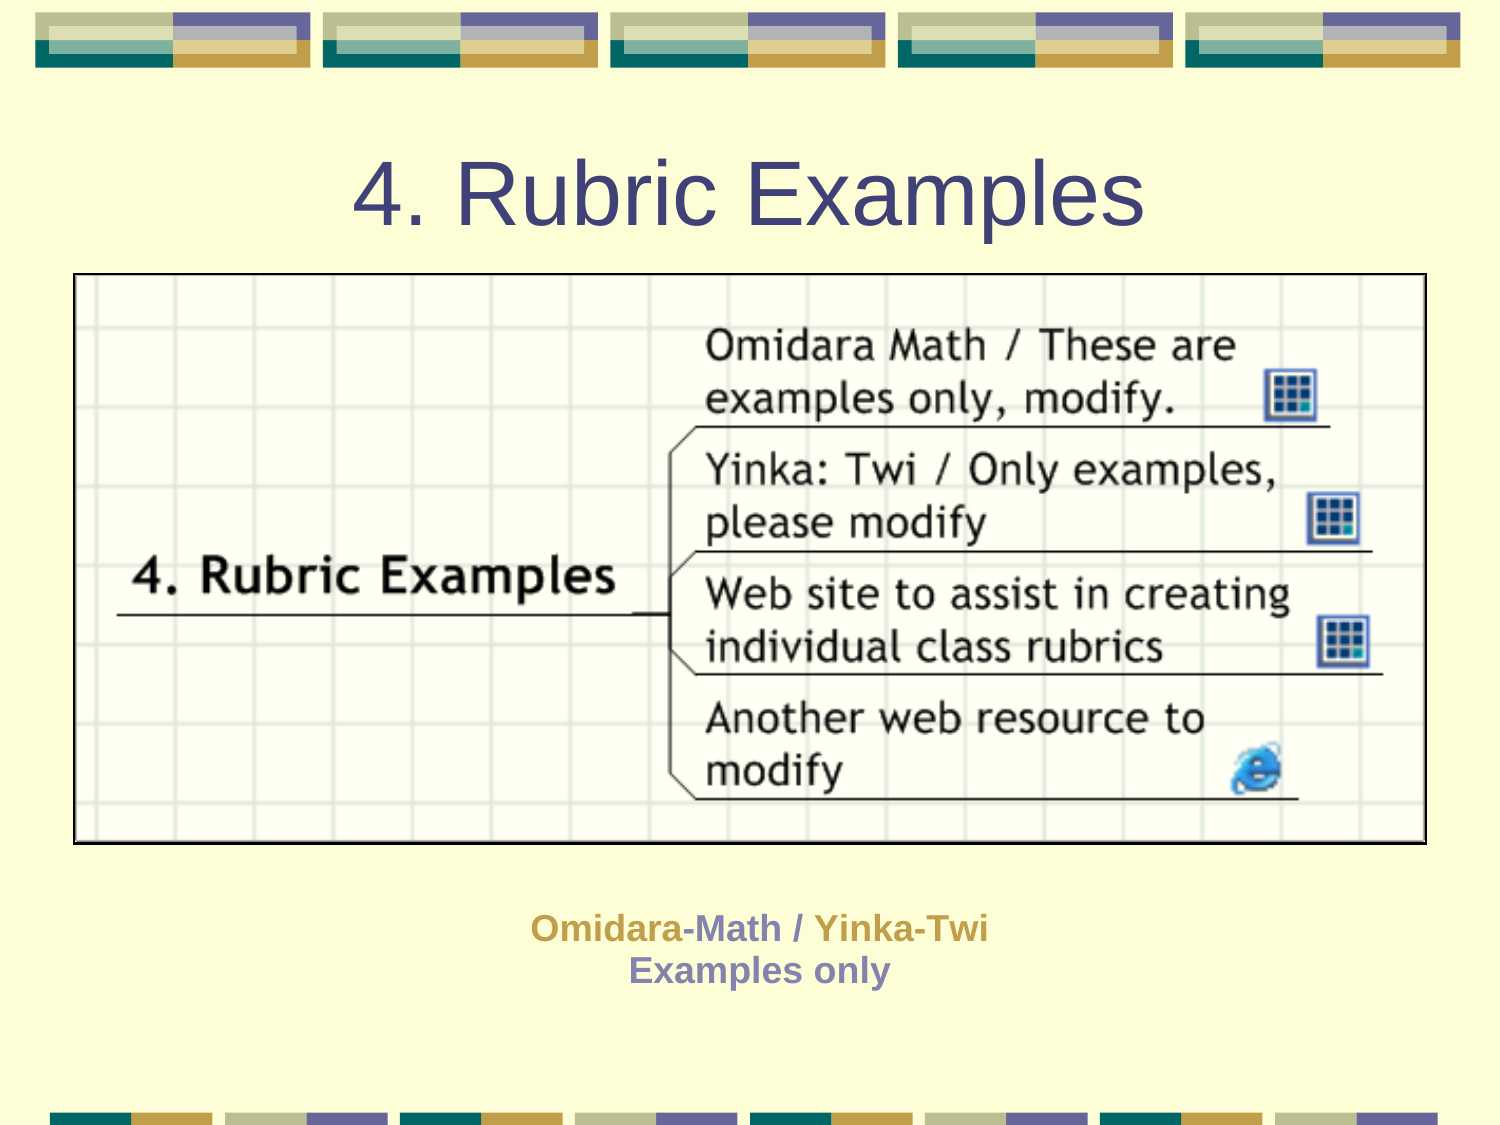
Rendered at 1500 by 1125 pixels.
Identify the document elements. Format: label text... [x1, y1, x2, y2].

title 4. Rubric Examples [112, 131, 1388, 257]
picture [75, 275, 1426, 843]
text_box Omidara-Math / Yinka-Twi Examples only [515, 899, 1005, 1000]
